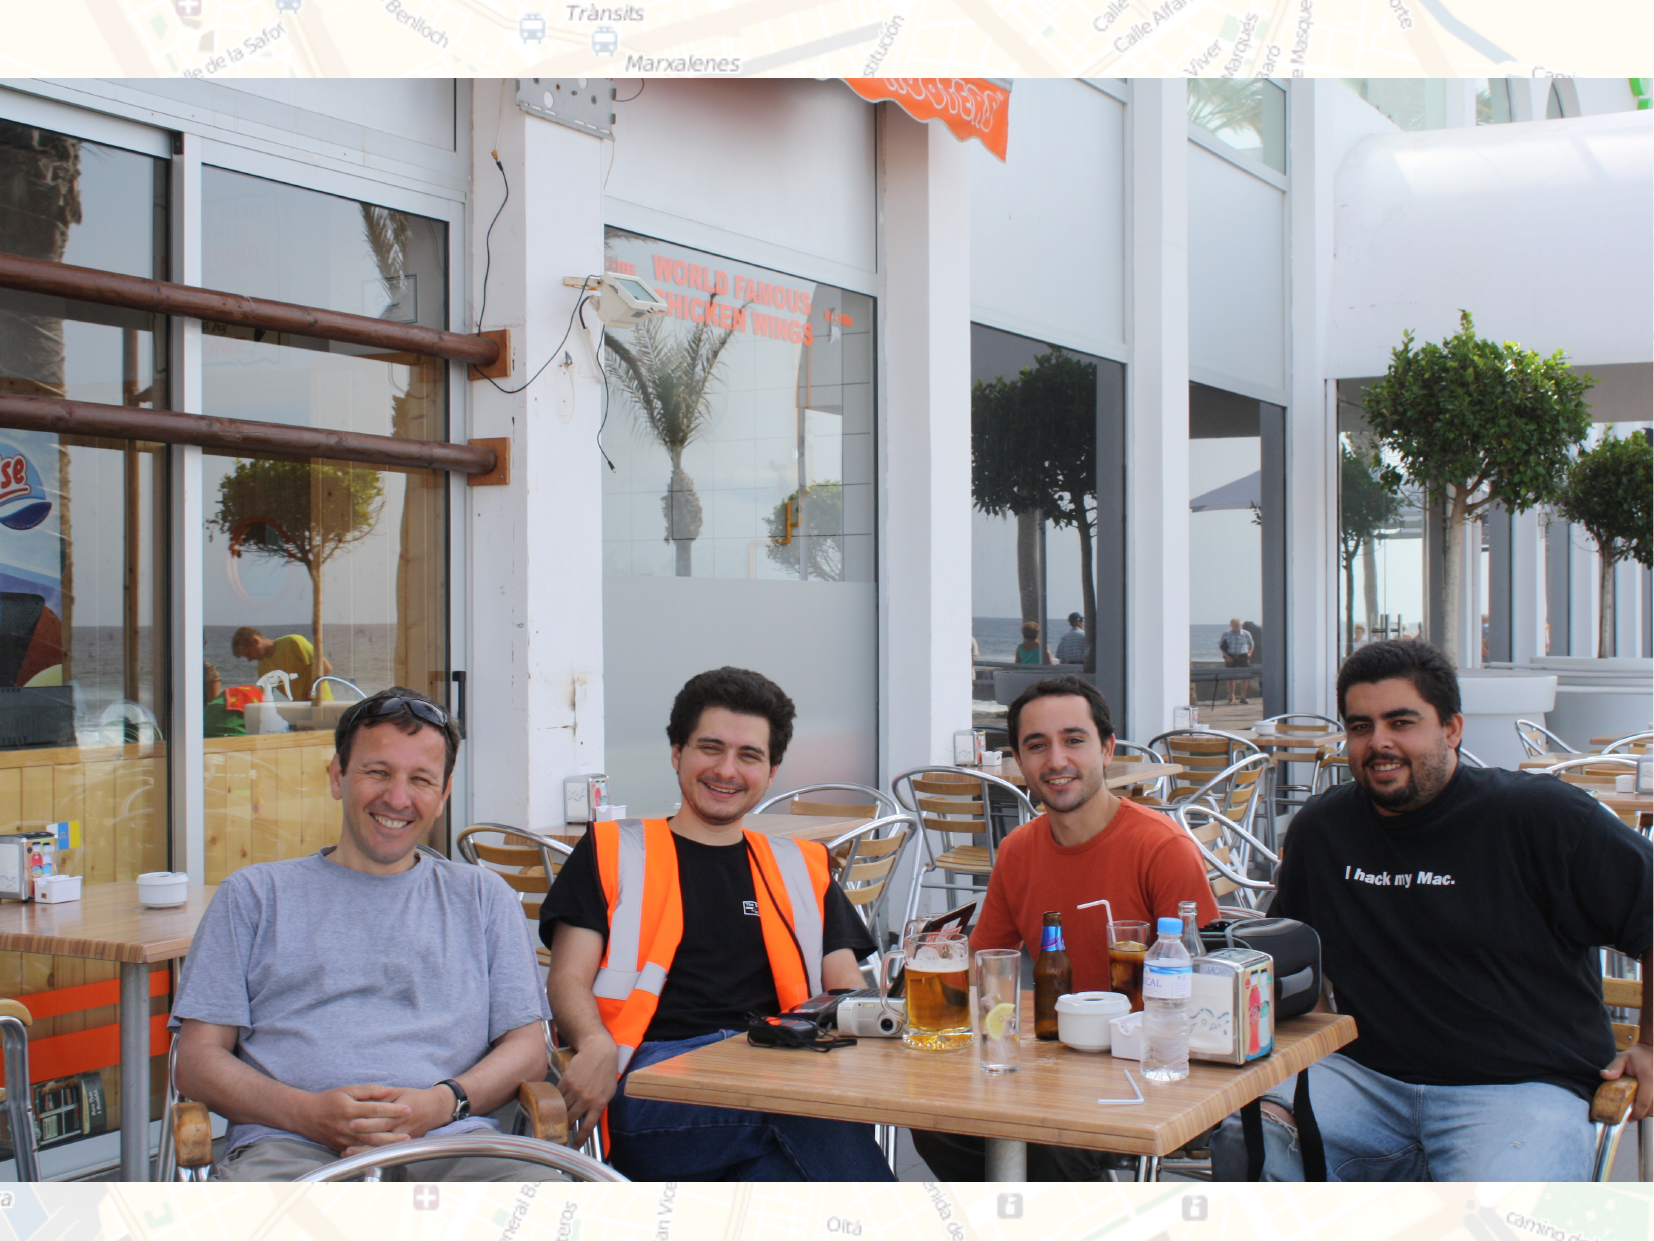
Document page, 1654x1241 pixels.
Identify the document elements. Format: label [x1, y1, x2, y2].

picture [0, 78, 1654, 1182]
